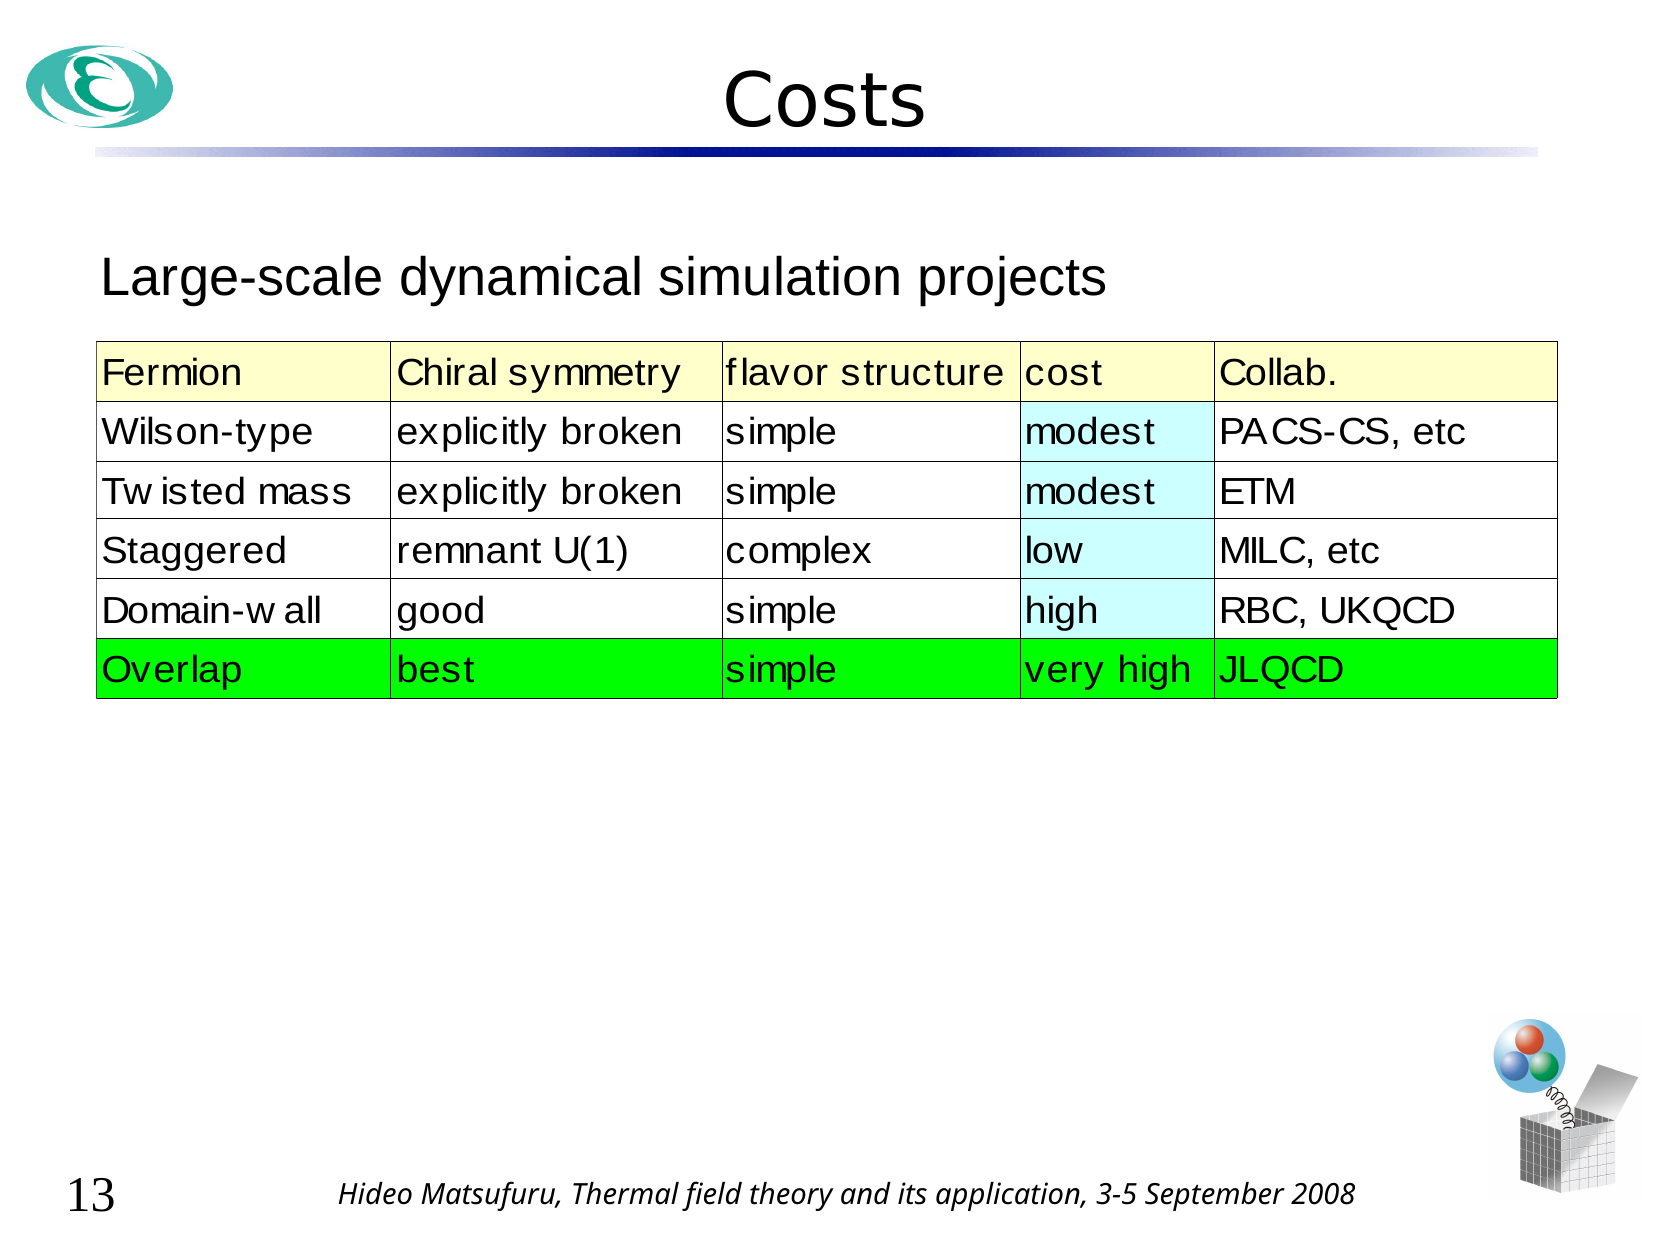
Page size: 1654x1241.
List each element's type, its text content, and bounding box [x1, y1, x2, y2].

chart [96, 341, 1564, 805]
picture [1488, 1012, 1644, 1200]
title Costs [201, 47, 1450, 154]
picture [20, 37, 179, 136]
text_box Large-scale dynamical simulation projects [100, 246, 1110, 308]
picture [95, 147, 1538, 157]
